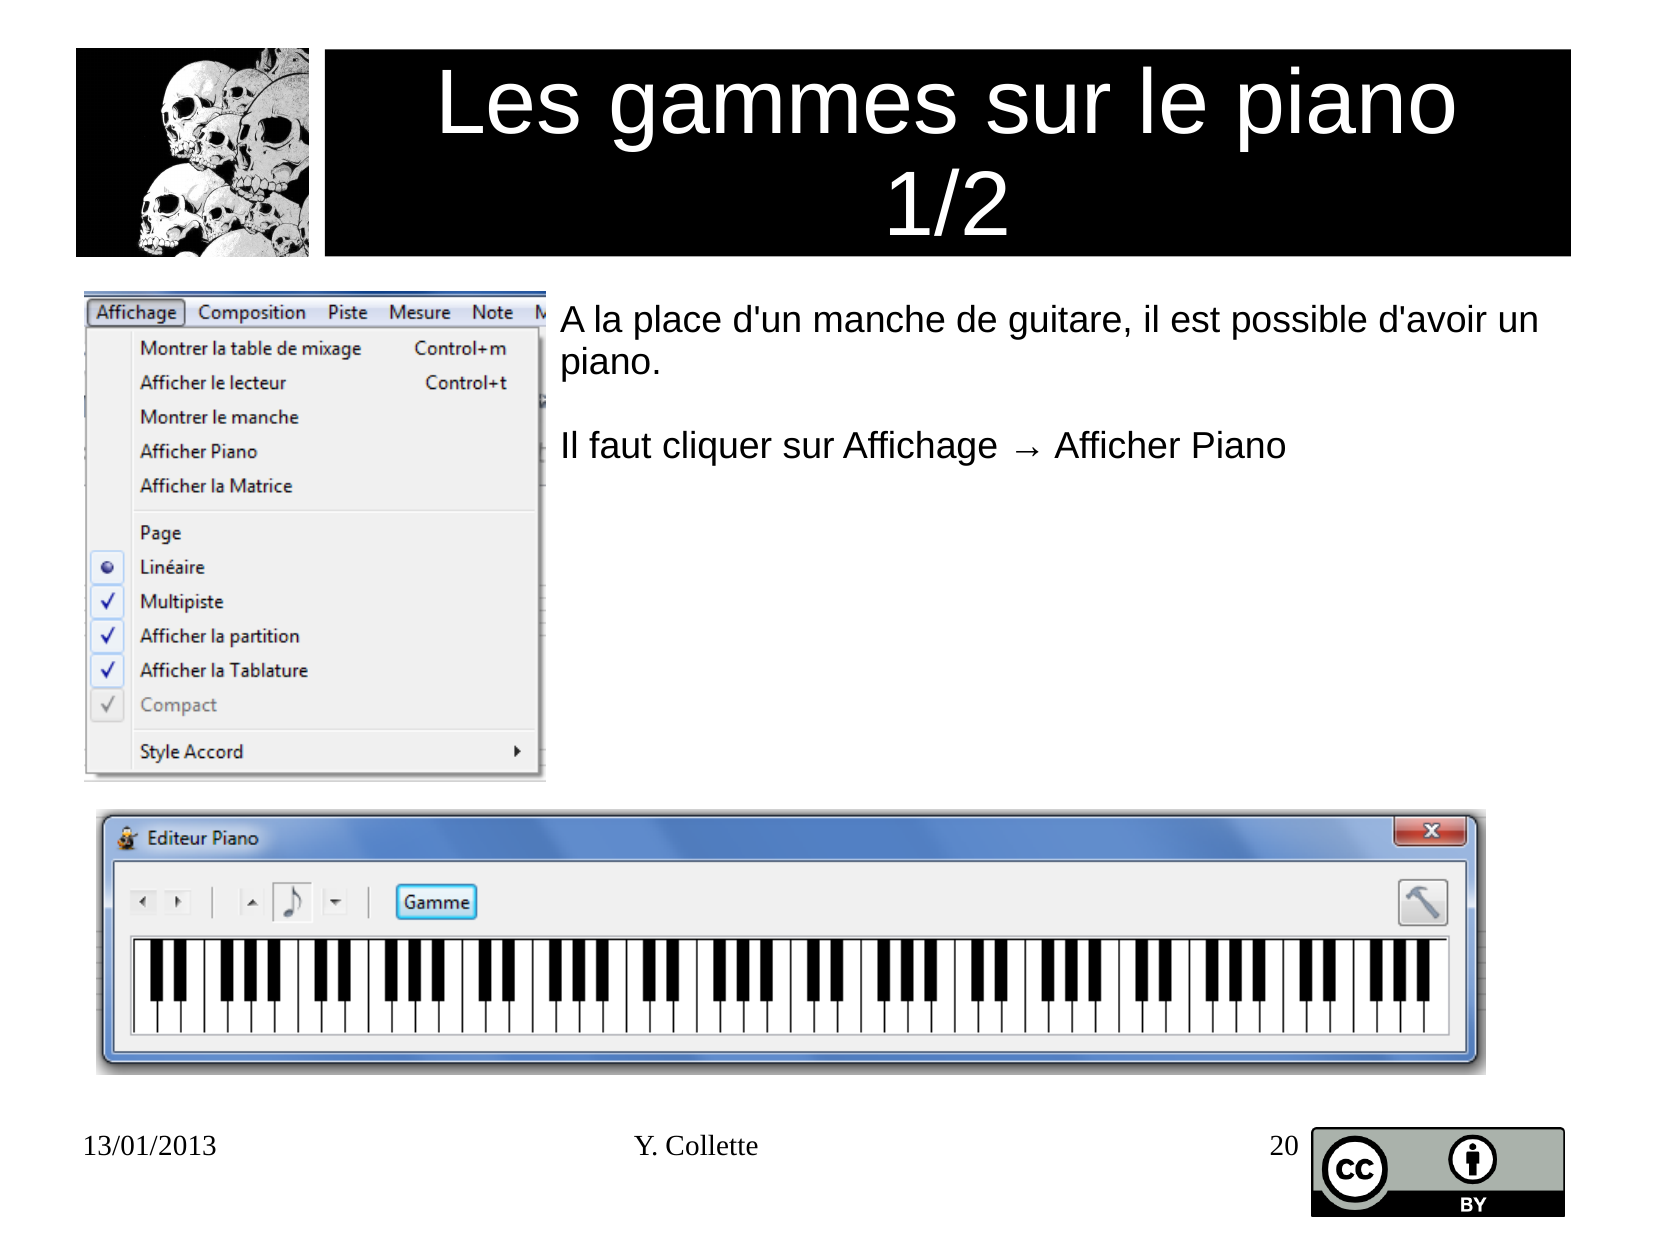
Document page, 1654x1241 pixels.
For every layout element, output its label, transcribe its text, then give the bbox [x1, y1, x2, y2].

picture [96, 809, 1486, 1075]
picture [1311, 1127, 1565, 1217]
text_box A la place d'un manche de guitare, il est possible d'avoir un piano. Il faut cliquer sur Affichage → Afficher Piano [545, 291, 1568, 474]
title Les gammes sur le piano 1/2 [324, 49, 1571, 257]
picture [76, 48, 309, 257]
picture [84, 291, 546, 782]
